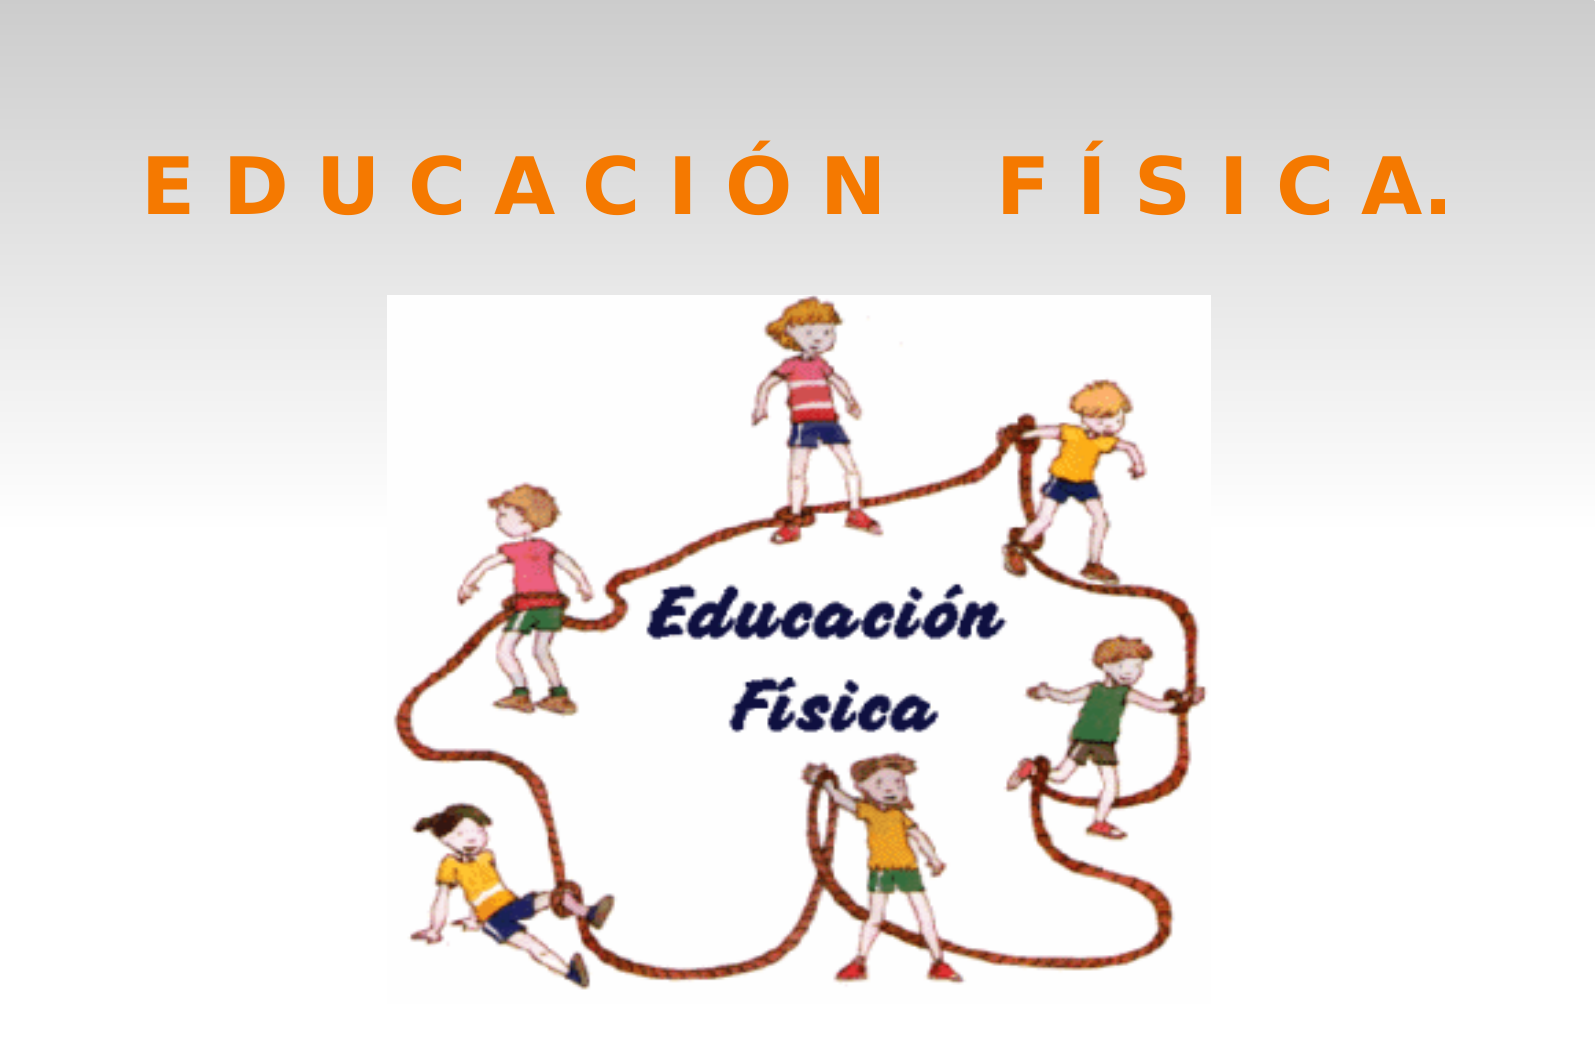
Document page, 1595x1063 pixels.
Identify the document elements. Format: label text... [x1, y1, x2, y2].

title E D U C A C I Ó N F Í S I C A. [117, 105, 1479, 269]
picture [387, 295, 1211, 1004]
